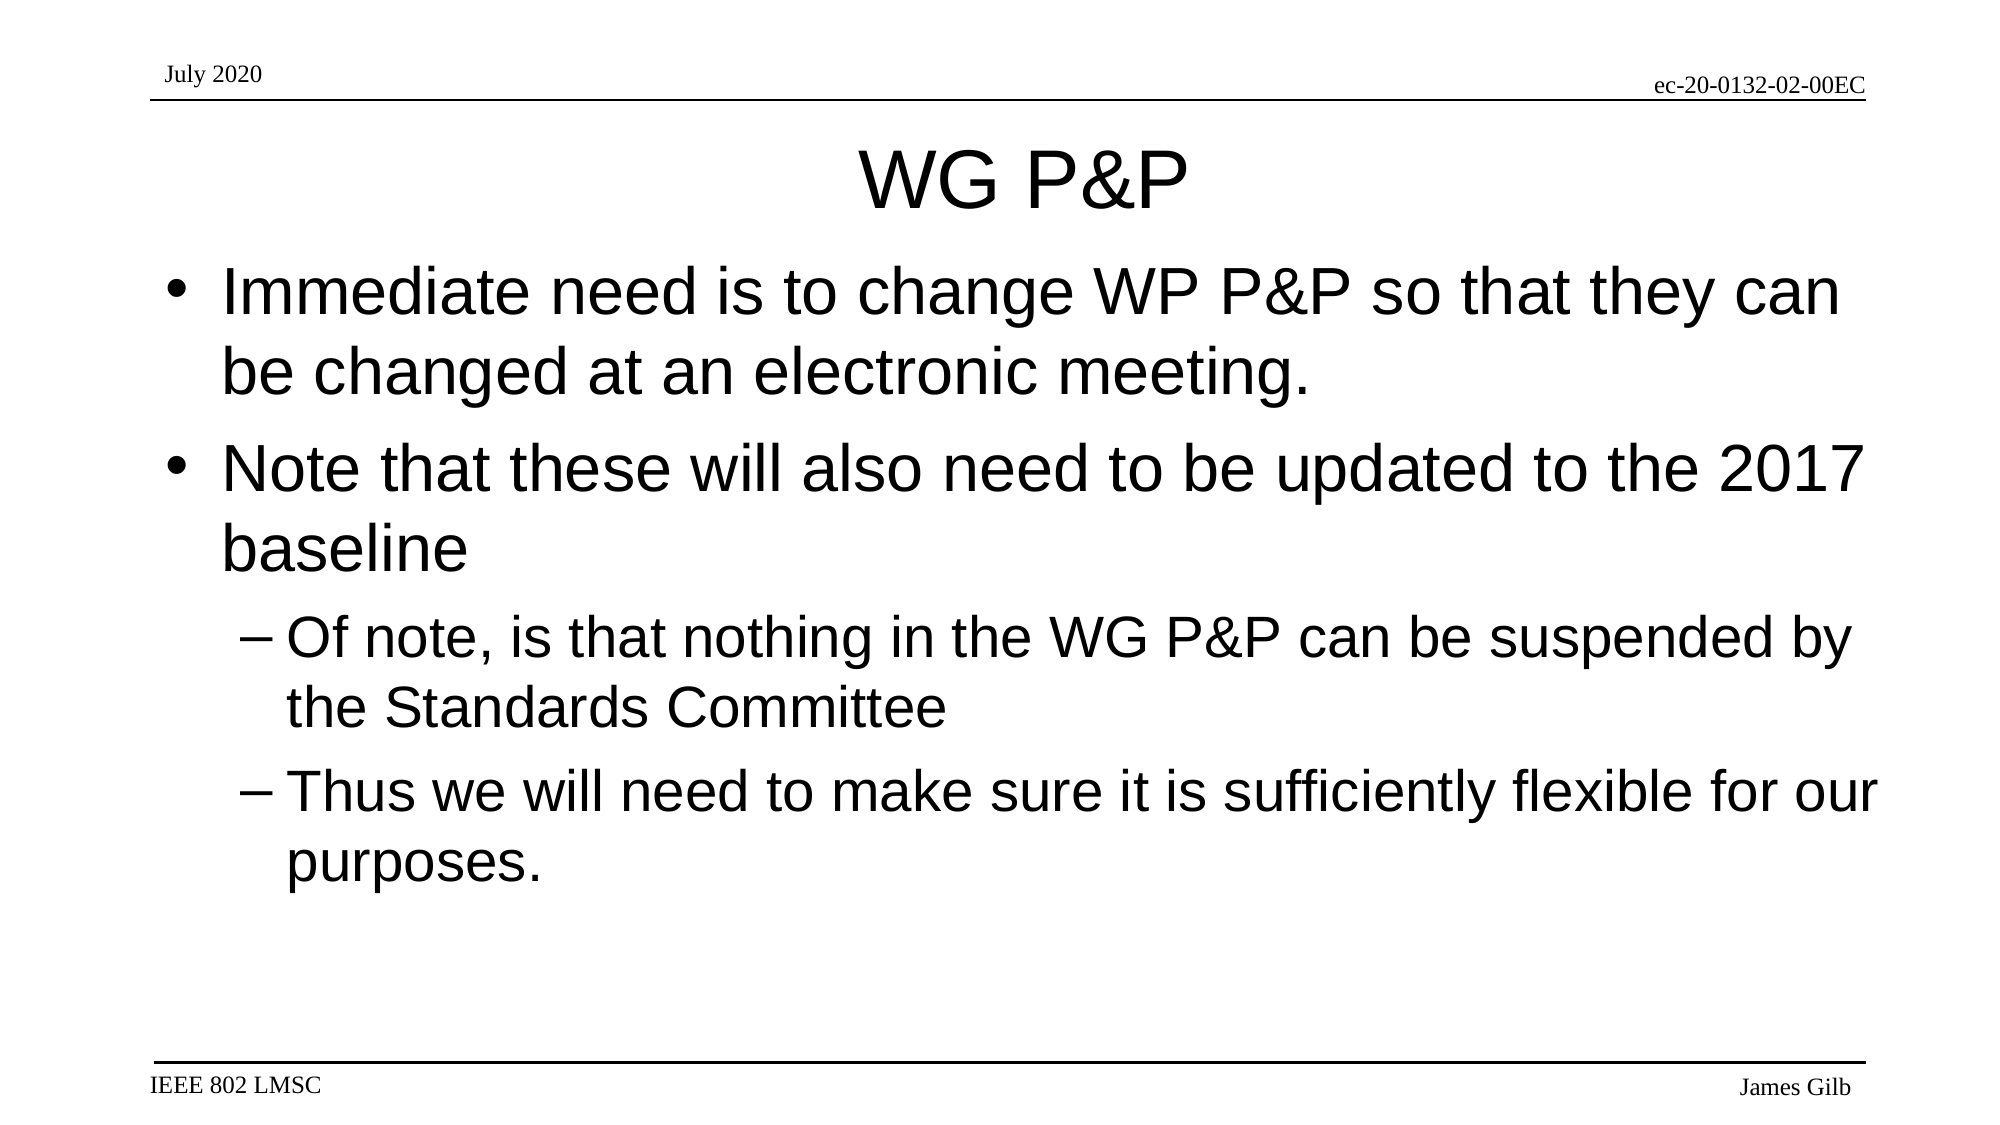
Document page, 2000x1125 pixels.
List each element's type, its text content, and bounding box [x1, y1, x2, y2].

title WG P&P [149, 112, 1900, 238]
list Immediate need is to change WP P&P so that they can be changed at an electronic meeting. Note that these will also need to be updated to the 2017 baseline Of note, is that nothing in the WG P&P can be suspended by the Standards Committee Thus we will need to make sure it is sufficiently flexible for our purposes. [149, 239, 1900, 1051]
